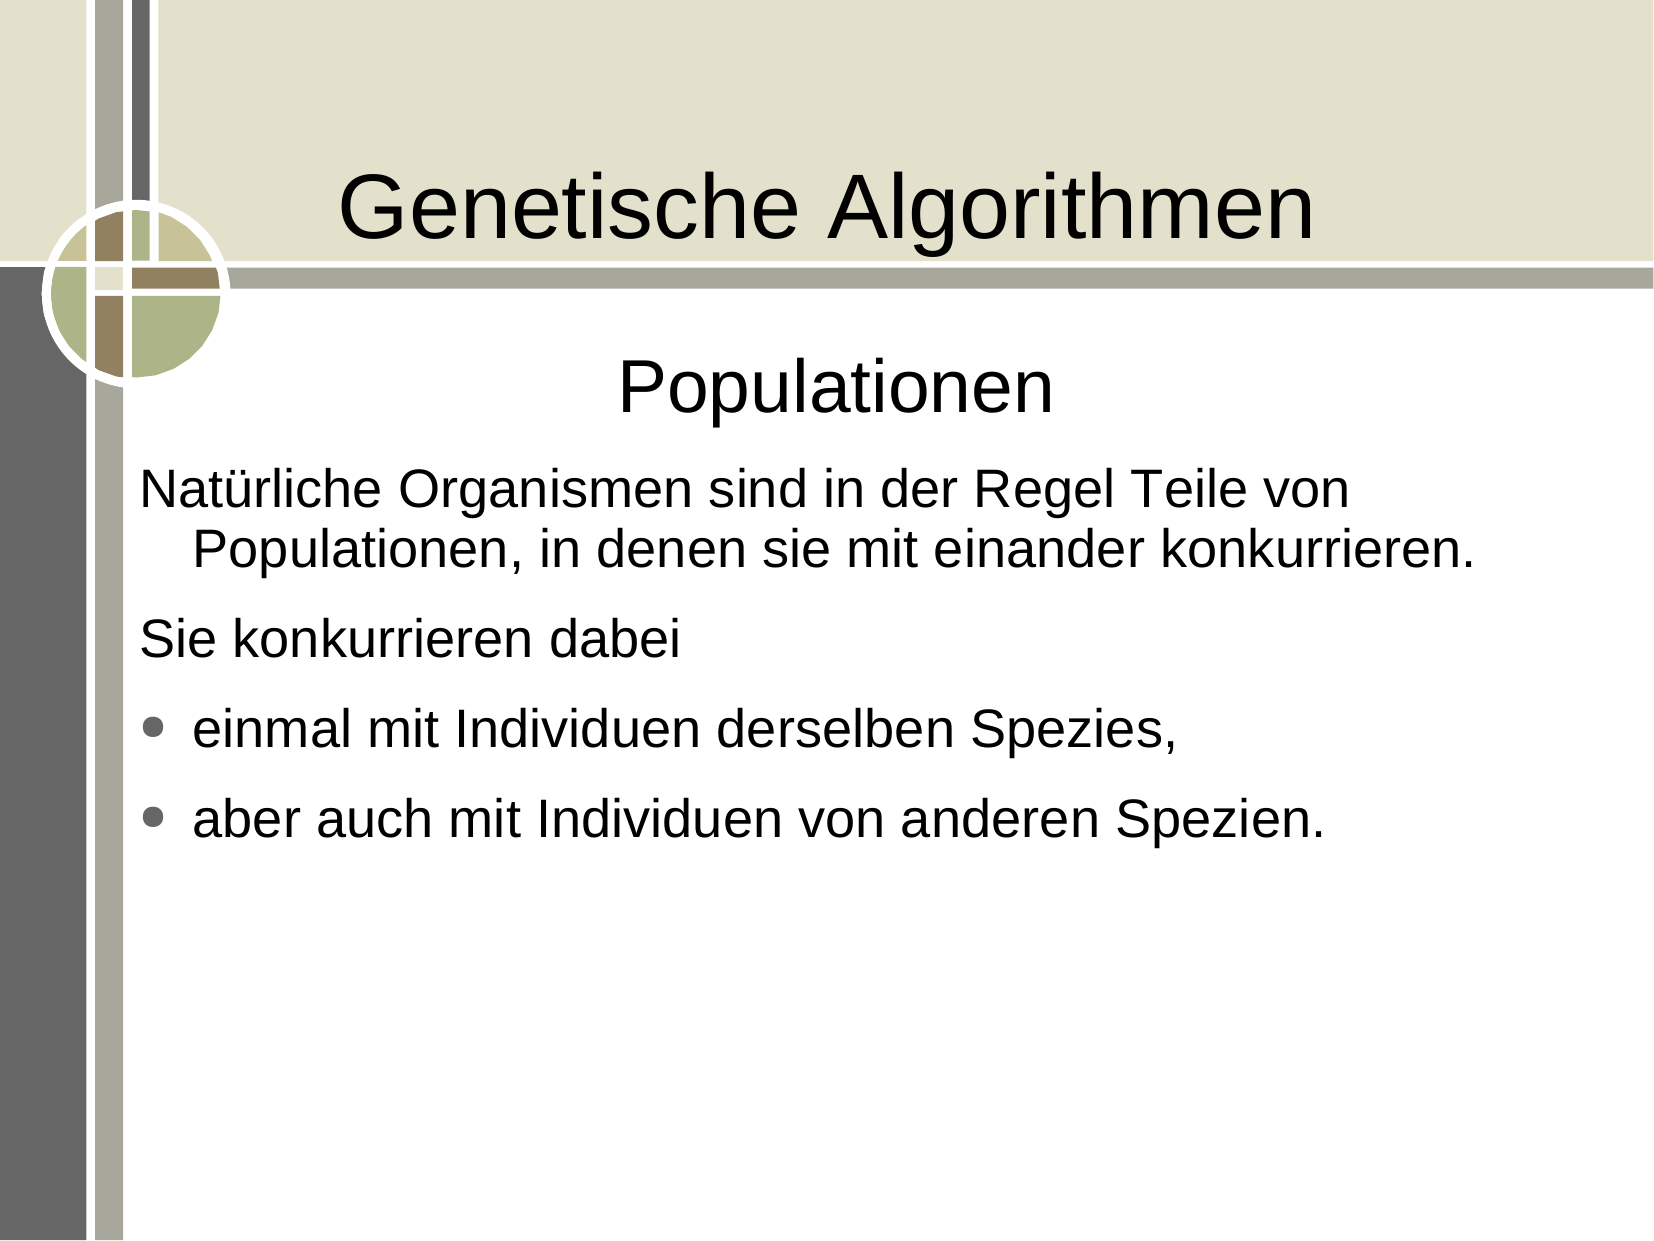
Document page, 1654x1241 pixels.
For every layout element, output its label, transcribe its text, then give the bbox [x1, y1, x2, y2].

list Populationen Natürliche Organismen sind in der Regel Teile von Populationen, in denen sie mit einander konkurrieren. Sie konkurrieren dabei einmal mit Individuen derselben Spezies, aber auch mit Individuen von anderen Spezien. [121, 344, 1534, 1142]
title Genetische Algorithmen [121, 102, 1534, 311]
